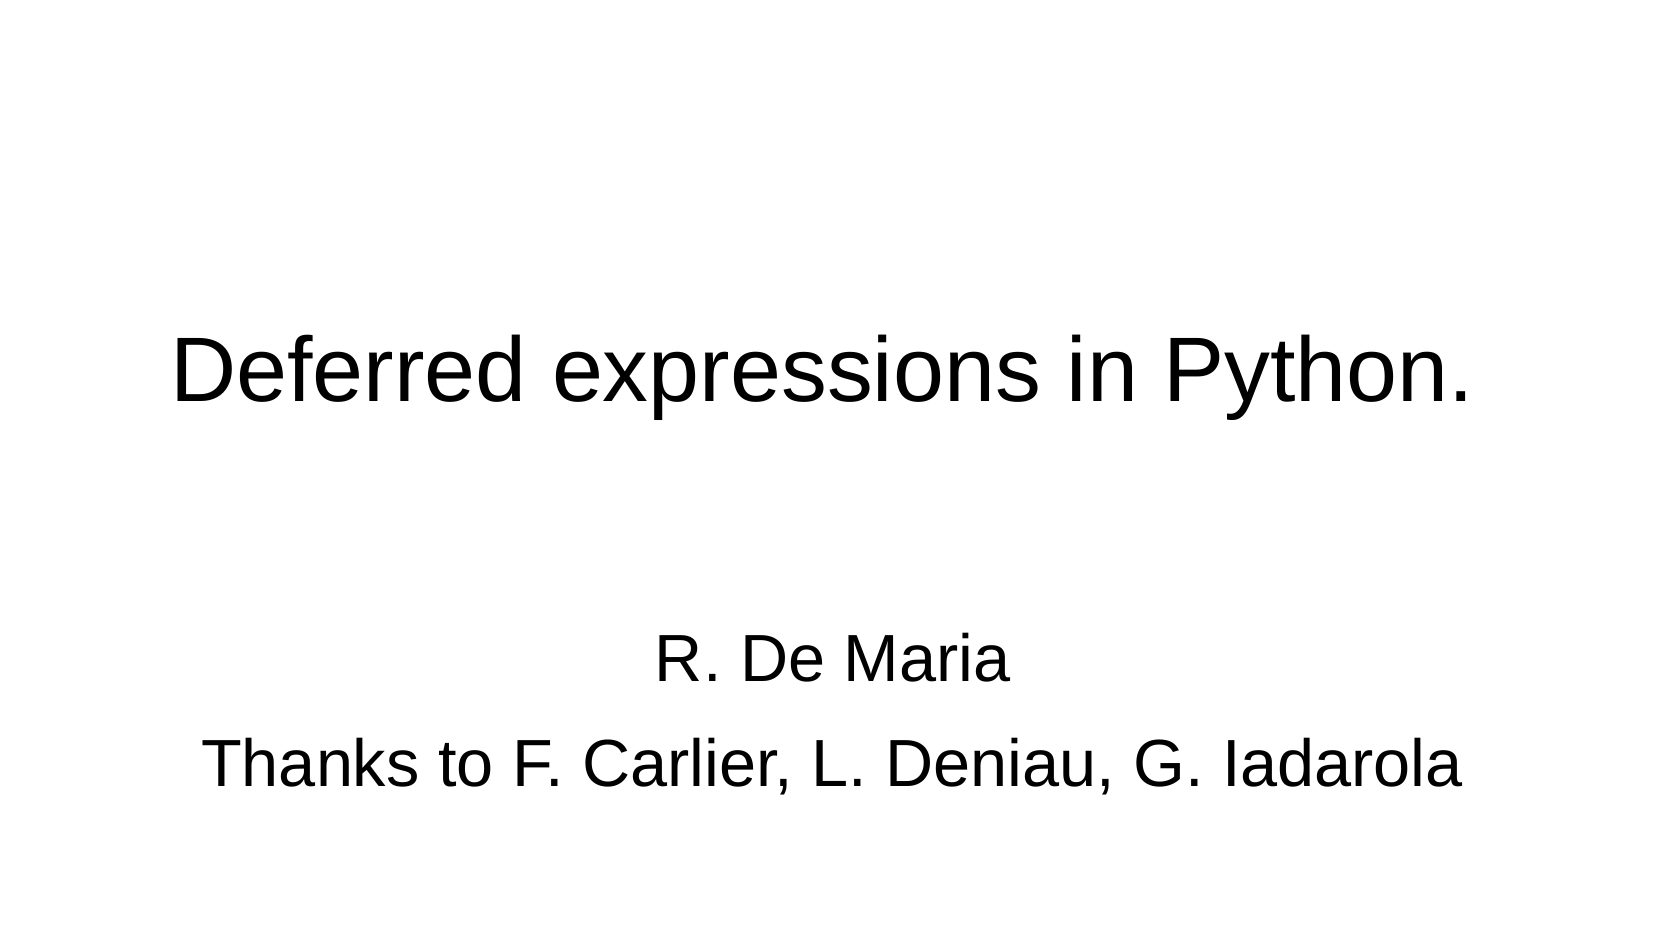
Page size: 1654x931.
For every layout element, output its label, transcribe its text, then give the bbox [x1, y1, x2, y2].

list R. De Maria Thanks to F. Carlier, L. Deniau, G. Iadarola [53, 517, 1542, 817]
title Deferred expressions in Python. [79, 267, 1568, 473]
